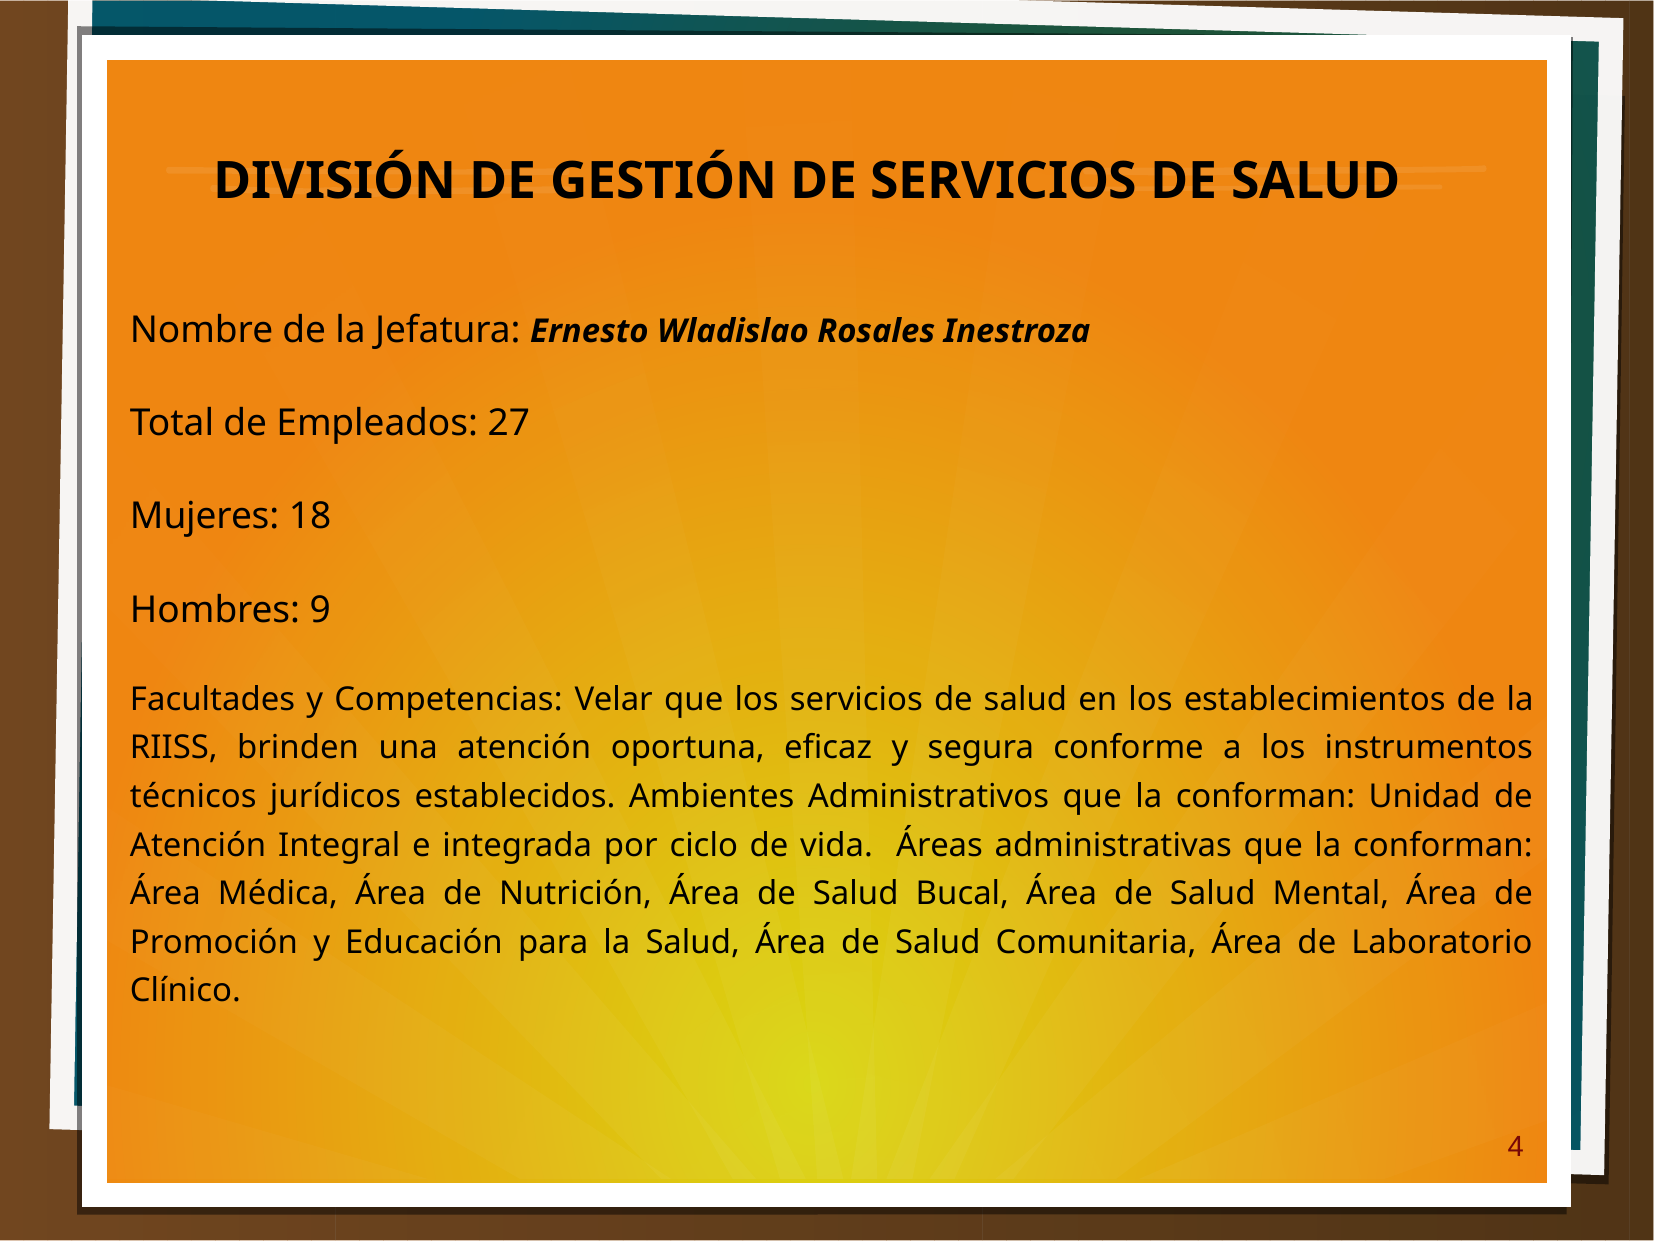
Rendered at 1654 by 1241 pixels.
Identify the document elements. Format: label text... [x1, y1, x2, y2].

title DIVISIÓN DE GESTIÓN DE SERVICIOS DE SALUD [82, 30, 1412, 246]
text_box Nombre de la Jefatura: Ernesto Wladislao Rosales Inestroza Total de Empleados: 27 Mujeres: 18 Hombres: 9 Facultades y Competencias: Velar que los servicios de salud en los establecimientos de la RIISS, brinden una atención oportuna, eficaz y segura conforme a los instrumentos técnicos jurídicos establecidos. Ambientes Administrativos que la conforman: Unidad de Atención Integral e integrada por ciclo de vida. Áreas administrativas que la conforman: Área Médica, Área de Nutrición, Área de Salud Bucal, Área de Salud Mental, Área de Promoción y Educación para la Salud, Área de Salud Comunitaria, Área de Laboratorio Clínico. [129, 299, 1536, 1019]
